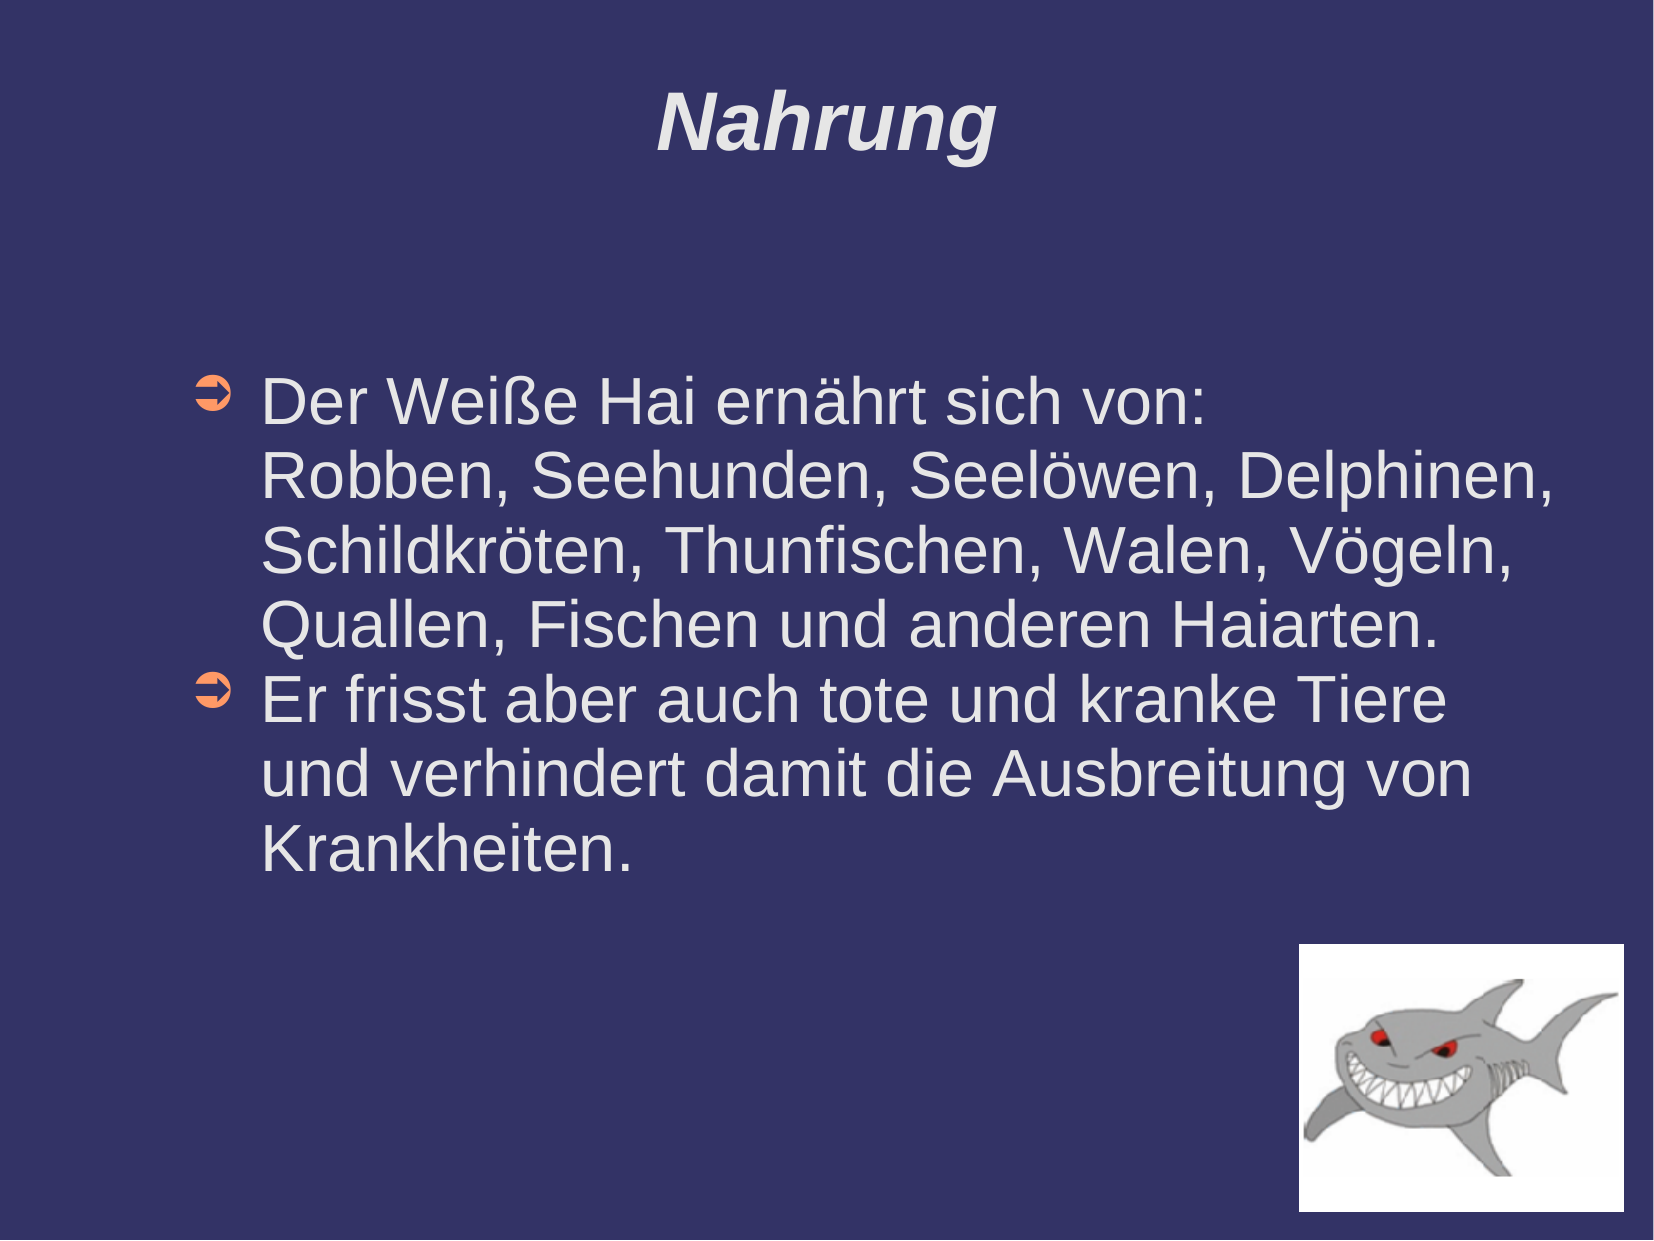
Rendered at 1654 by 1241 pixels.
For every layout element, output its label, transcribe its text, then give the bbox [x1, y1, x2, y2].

list Der Weiße Hai ernährt sich von: Robben, Seehunden, Seelöwen, Delphinen, Schildkröten, Thunfischen, Walen, Vögeln, Quallen, Fischen und anderen Haiarten. Er frisst aber auch tote und kranke Tiere und verhindert damit die Ausbreitung von Krankheiten. [178, 364, 1570, 1147]
title Nahrung [121, 19, 1534, 227]
picture [1299, 944, 1624, 1212]
